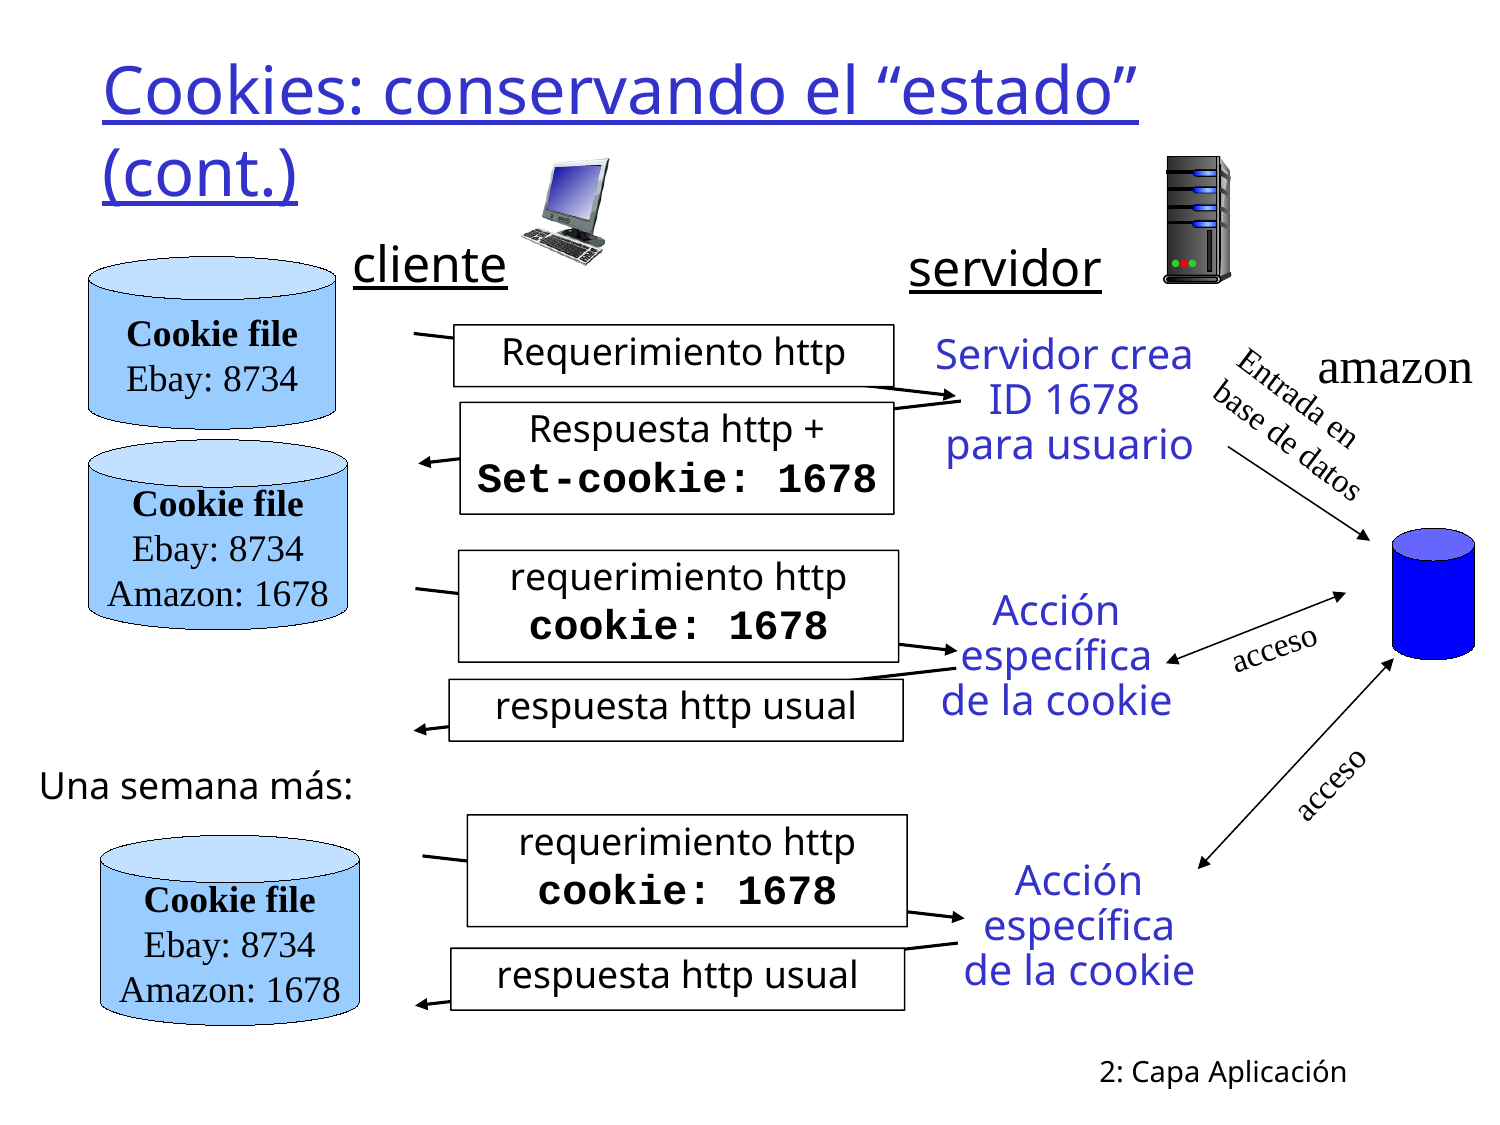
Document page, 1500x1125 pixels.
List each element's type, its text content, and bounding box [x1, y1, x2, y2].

title Cookies: conservando el “estado” (cont.) [87, 37, 1363, 225]
text_box requerimiento http cookie: 1678 [458, 550, 899, 657]
text_box acceso [1208, 600, 1321, 644]
text_box acceso [1211, 604, 1339, 692]
picture [499, 153, 612, 274]
text_box [450, 1005, 905, 1011]
text_box [460, 509, 894, 515]
text_box [449, 736, 904, 742]
text_box cliente [337, 231, 524, 302]
text_box Servidor crea ID 1678 para usuario [919, 326, 1210, 477]
text_box Cookie file Ebay: 8734 Amazon: 1678 [100, 861, 360, 1026]
text_box amazon [1302, 326, 1489, 402]
text_box [453, 381, 894, 387]
text_box Acción específica de la cookie [925, 582, 1188, 733]
text_box Cookie file Ebay: 8734 Amazon: 1678 [88, 465, 348, 630]
text_box respuesta http usual [450, 948, 905, 1005]
text_box acceso [1267, 720, 1390, 844]
text_box Entrada en base de datos [1210, 322, 1414, 524]
text_box requerimiento http cookie: 1678 [467, 814, 908, 921]
text_box [458, 657, 899, 663]
text_box [546, 165, 602, 221]
text_box Cookie file Ebay: 8734 [88, 280, 336, 430]
text_box Acción específica de la cookie [948, 851, 1211, 1003]
text_box [1392, 548, 1475, 660]
text_box respuesta http usual [449, 679, 904, 736]
text_box Una semana más: [23, 759, 369, 816]
text_box Requerimiento http [453, 324, 894, 381]
text_box [467, 921, 908, 927]
text_box Respuesta http + Set-cookie: 1678 [460, 402, 894, 509]
text_box servidor [894, 235, 1118, 305]
text_box [1163, 156, 1232, 284]
